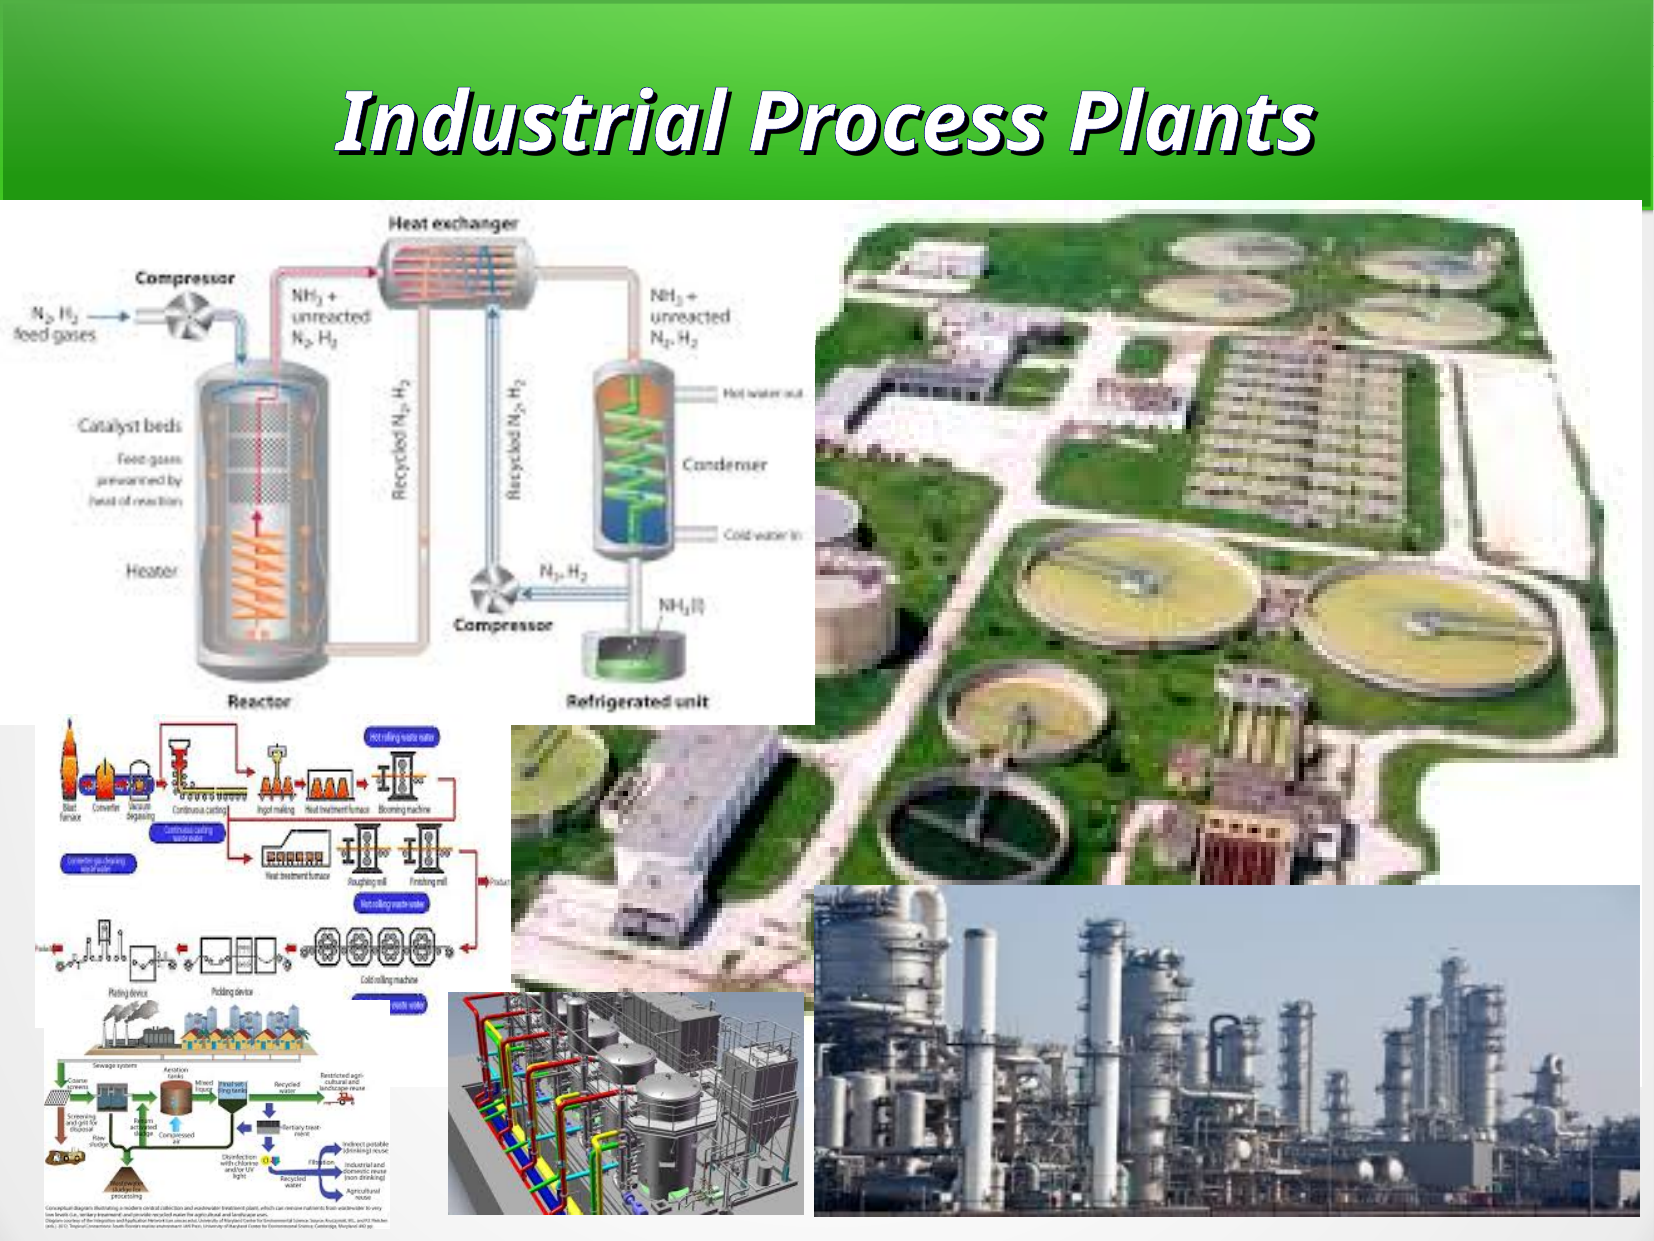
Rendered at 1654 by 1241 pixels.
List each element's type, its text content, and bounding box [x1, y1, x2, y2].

title Industrial Process Plants [82, 47, 1571, 189]
picture [0, 200, 1642, 1229]
